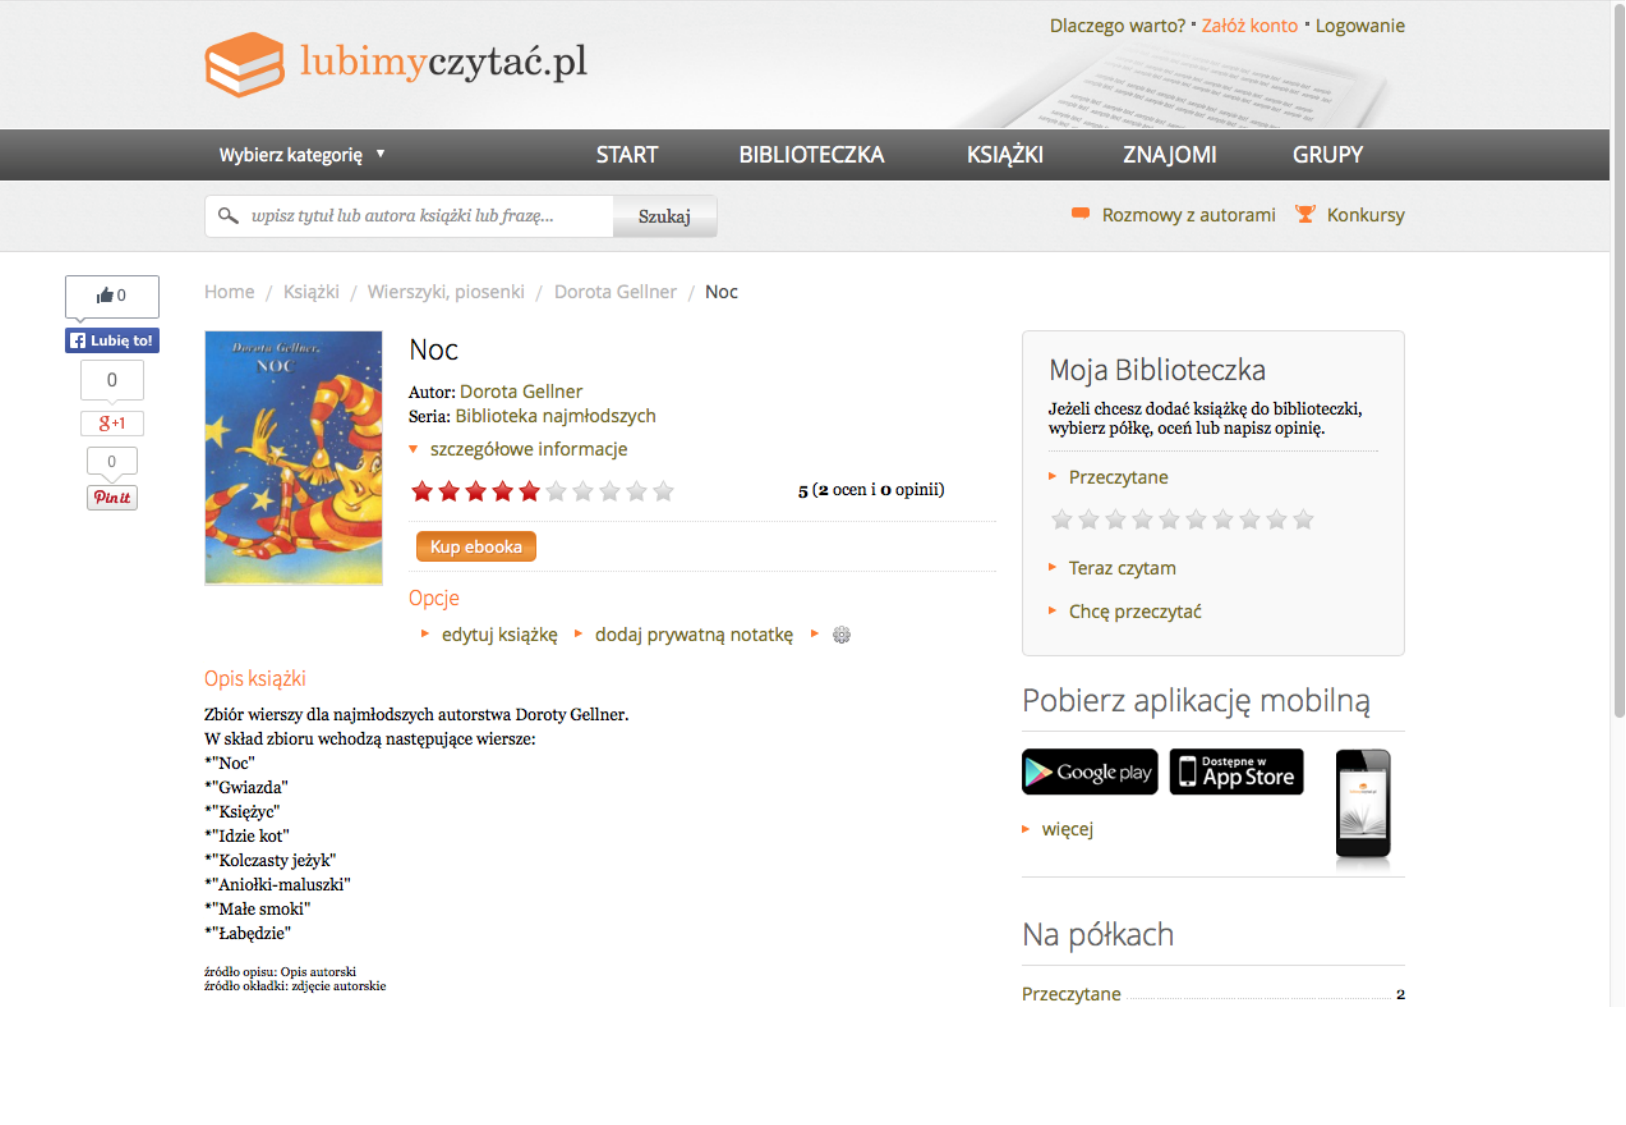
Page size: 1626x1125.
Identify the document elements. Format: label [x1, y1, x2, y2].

picture [0, 0, 1625, 1007]
